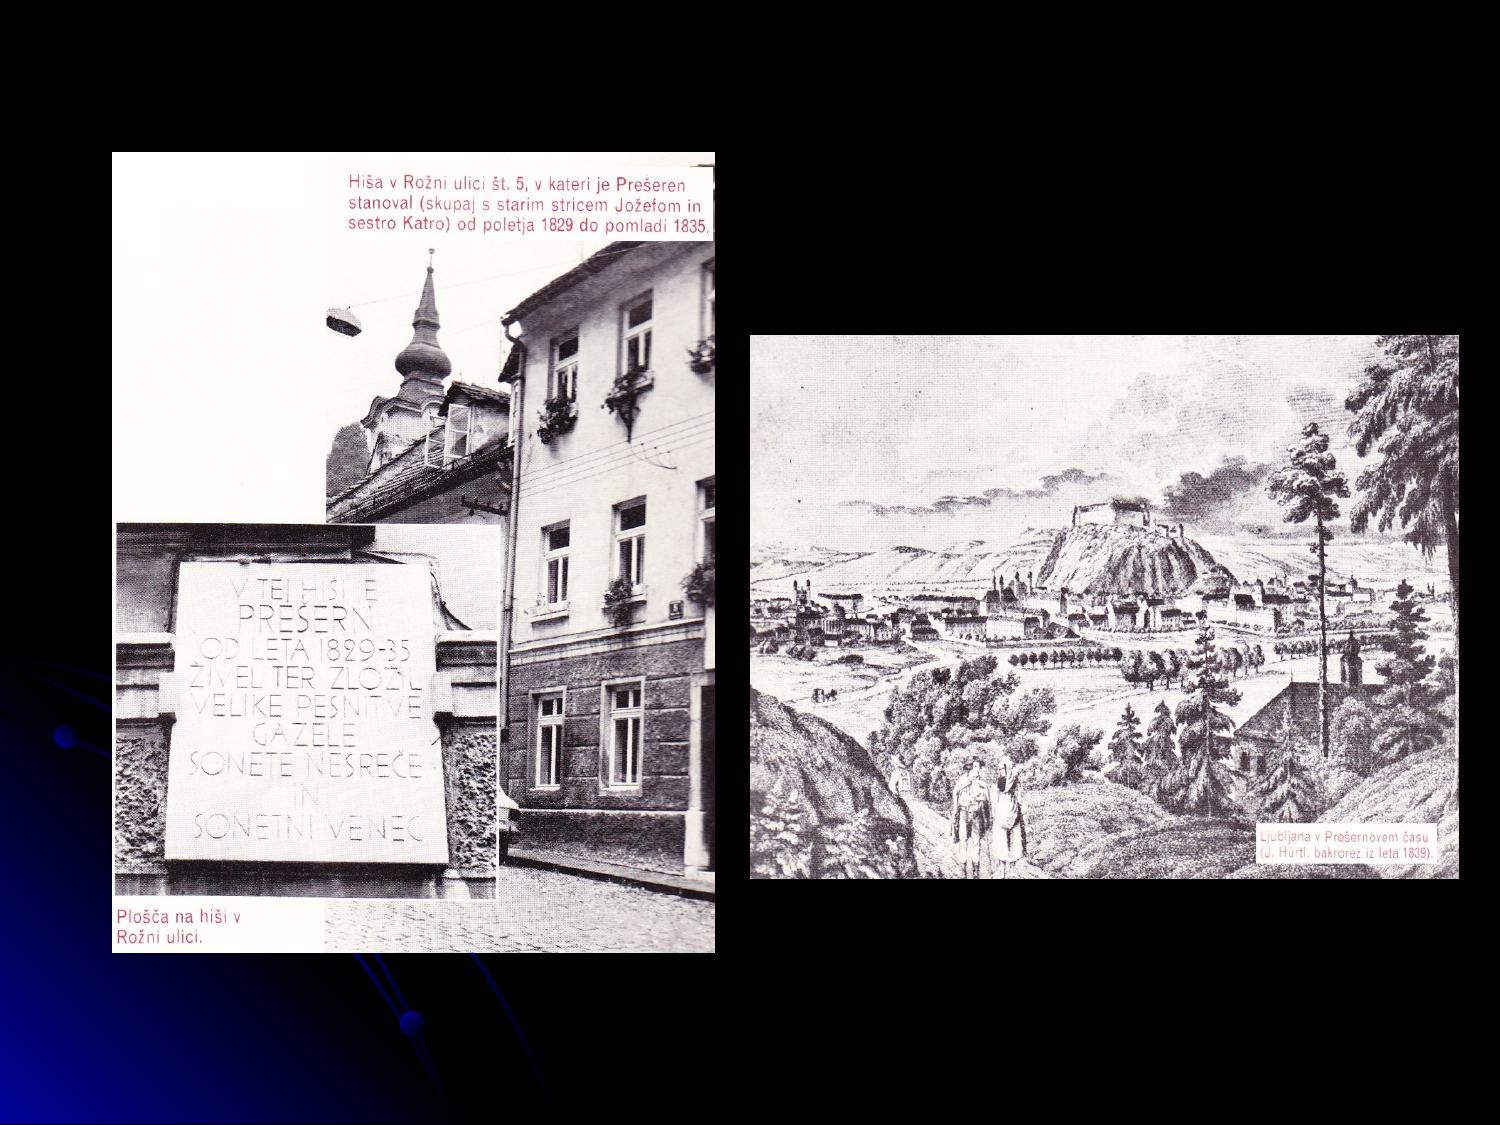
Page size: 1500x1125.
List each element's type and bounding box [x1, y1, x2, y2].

picture [112, 152, 715, 953]
picture [750, 335, 1459, 879]
